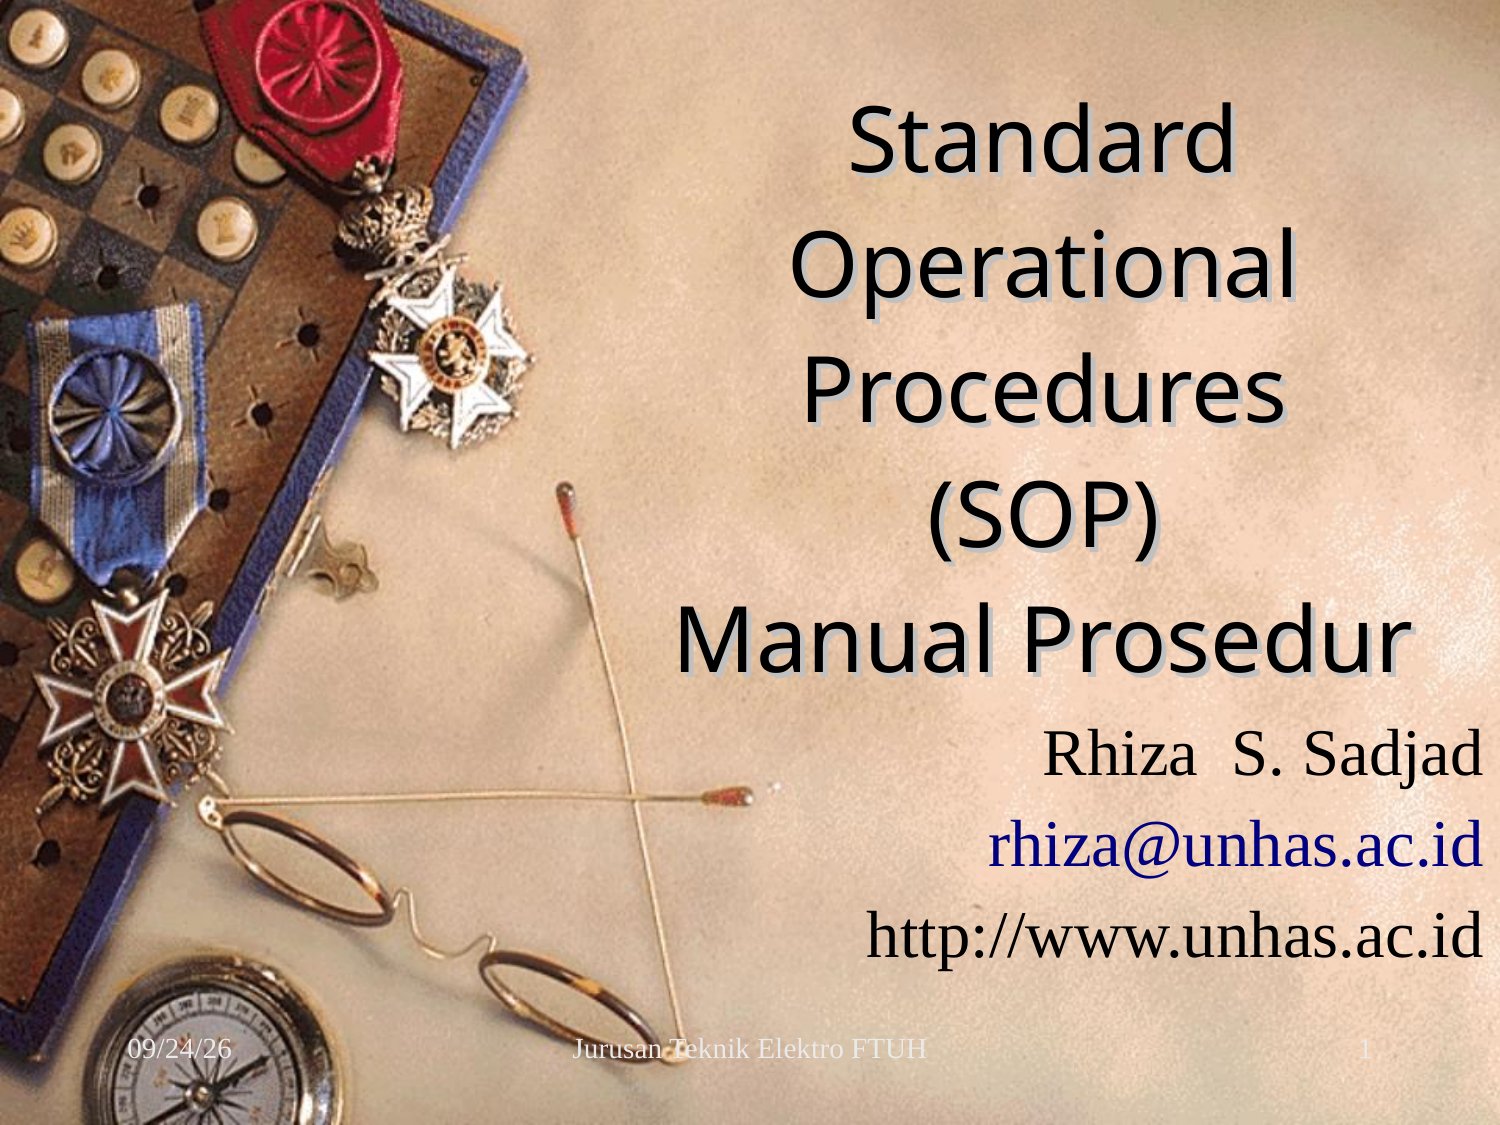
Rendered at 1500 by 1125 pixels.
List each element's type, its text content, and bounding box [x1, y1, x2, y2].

picture [0, 0, 1500, 1125]
title Standard Operational Procedures (SOP) Manual Prosedur [587, 101, 1500, 674]
subtitle Rhiza S. Sadjad rhiza@unhas.ac.id http://www.unhas.ac.id [590, 708, 1500, 1071]
